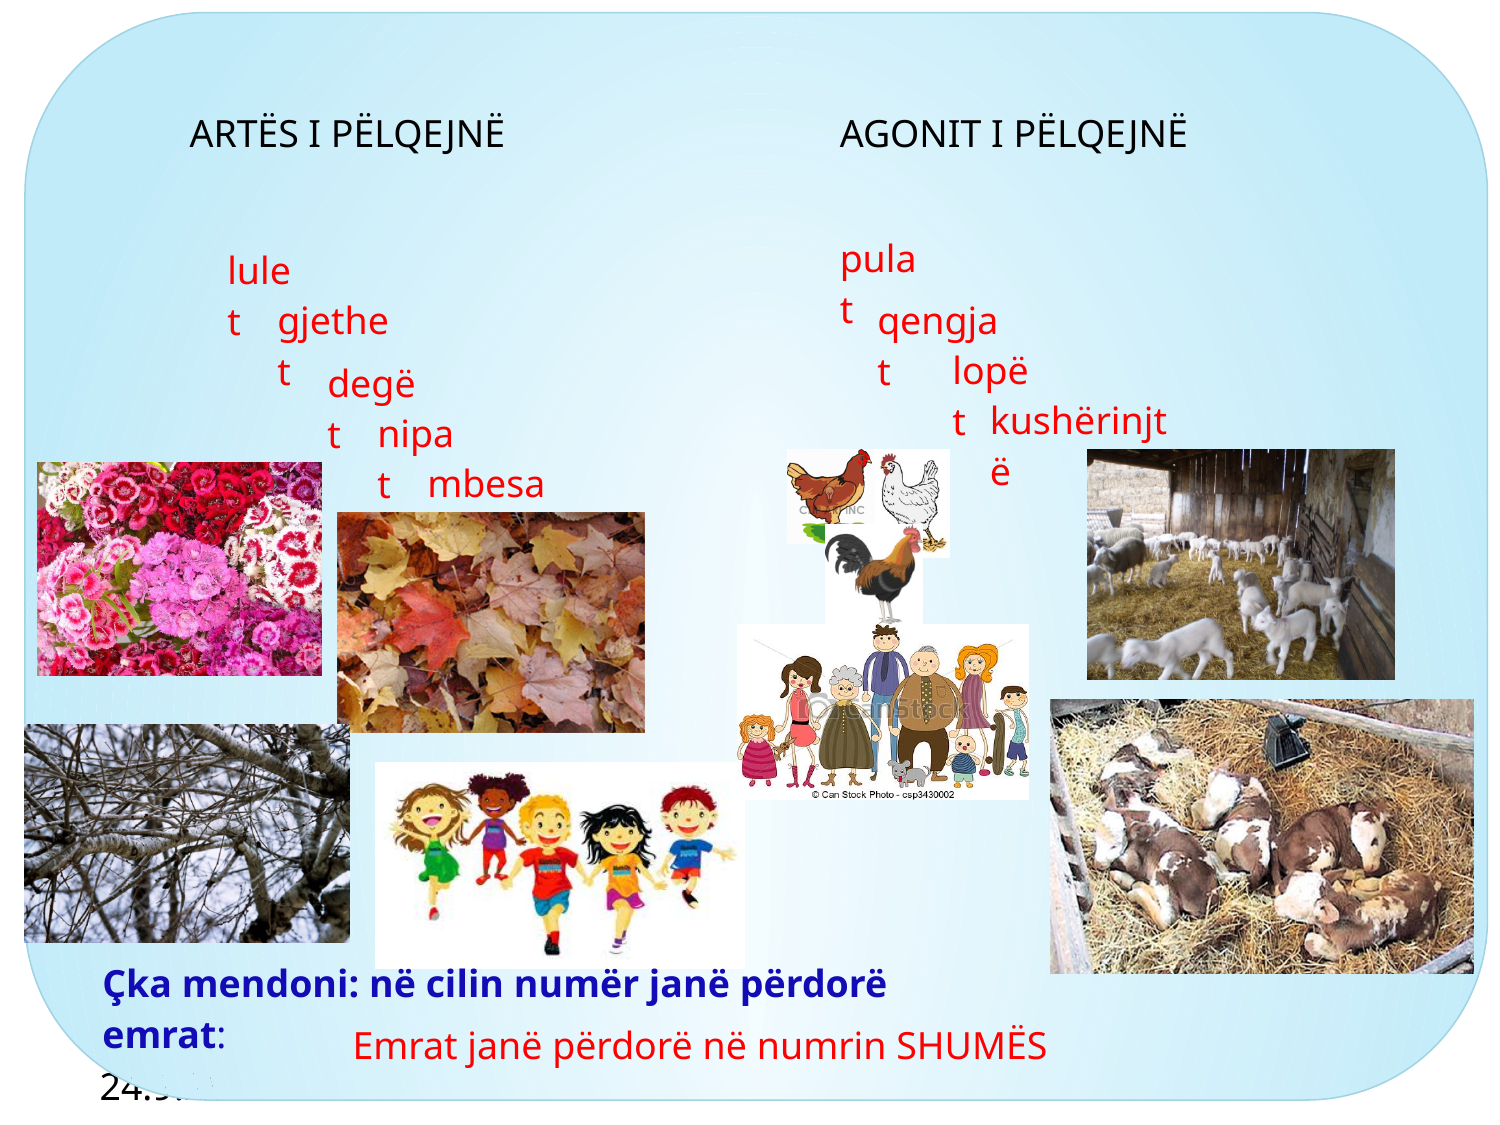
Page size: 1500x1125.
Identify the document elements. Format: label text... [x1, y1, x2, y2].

text_box nipat [362, 399, 481, 461]
text_box nipat [416, 429, 428, 445]
text_box Emrat janë përdorë në numrin SHUMËS [162, 1012, 1075, 1073]
text_box degët [376, 379, 388, 395]
picture [37, 462, 322, 676]
text_box qengjat [949, 316, 961, 332]
picture [1087, 449, 1395, 680]
text_box mbesat [412, 449, 563, 511]
picture [375, 449, 1029, 949]
text_box qengjat [862, 287, 1016, 348]
text_box Çka mendoni: në cilin numër janë përdorë emrat: [87, 949, 969, 1011]
picture [1050, 699, 1474, 974]
text_box lopët [990, 366, 1002, 382]
text_box AGONIT I PËLQEJNË [824, 99, 1233, 161]
text_box lopët [937, 337, 1053, 398]
text_box ARTËS I PËLQEJNË [174, 99, 548, 161]
picture [24, 512, 645, 943]
text_box pulat [825, 224, 944, 286]
text_box kushërinjtë [974, 387, 1193, 448]
text_box [24, 12, 1488, 1101]
text_box lulet [212, 237, 319, 298]
text_box gjethet [262, 287, 406, 348]
text_box degët [312, 349, 436, 411]
